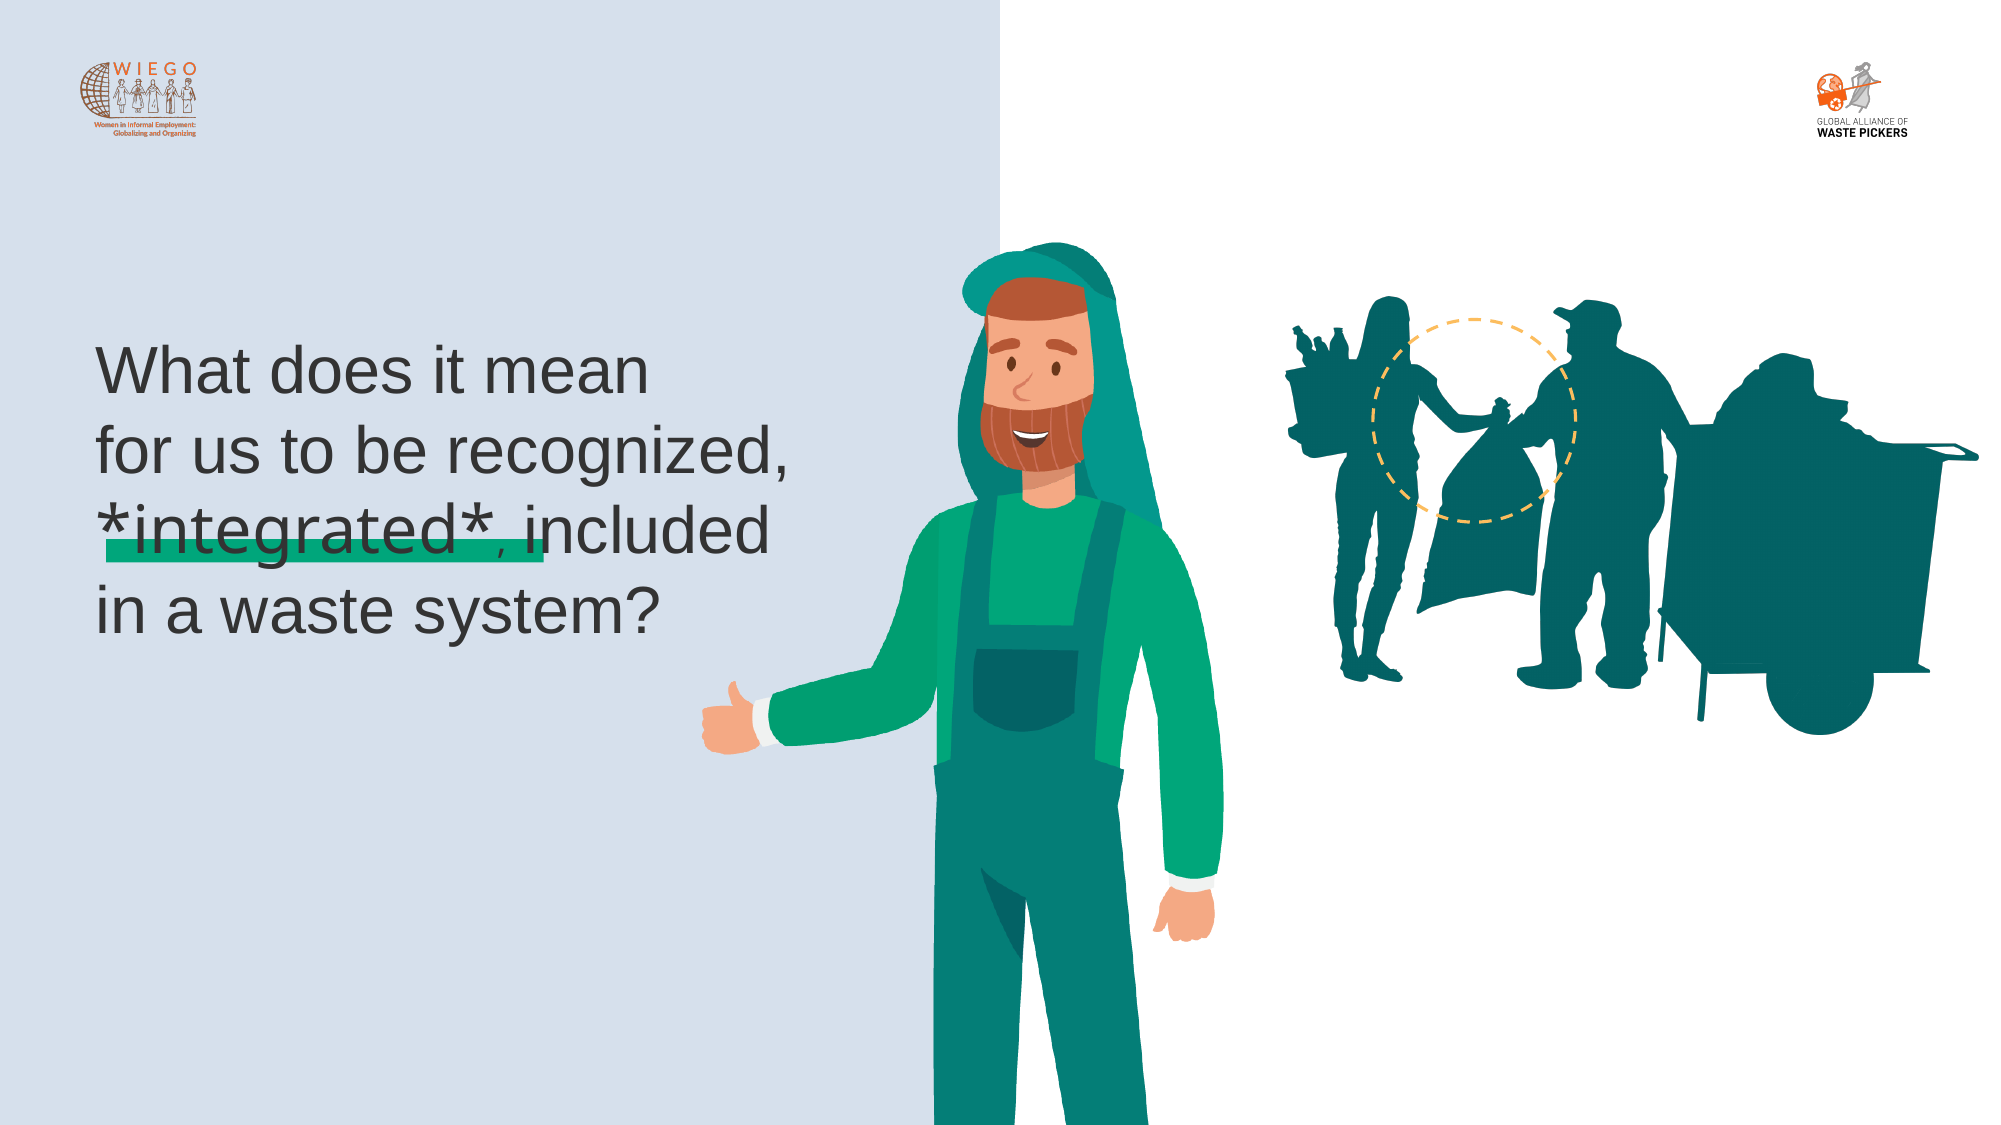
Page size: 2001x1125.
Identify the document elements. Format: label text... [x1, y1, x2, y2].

picture [701, 242, 1224, 1125]
picture [1285, 296, 1979, 735]
picture [1817, 62, 1908, 137]
picture [80, 62, 196, 137]
text_box What does it mean for us to be recognized, *integrated*, included in a waste system? [80, 319, 892, 655]
